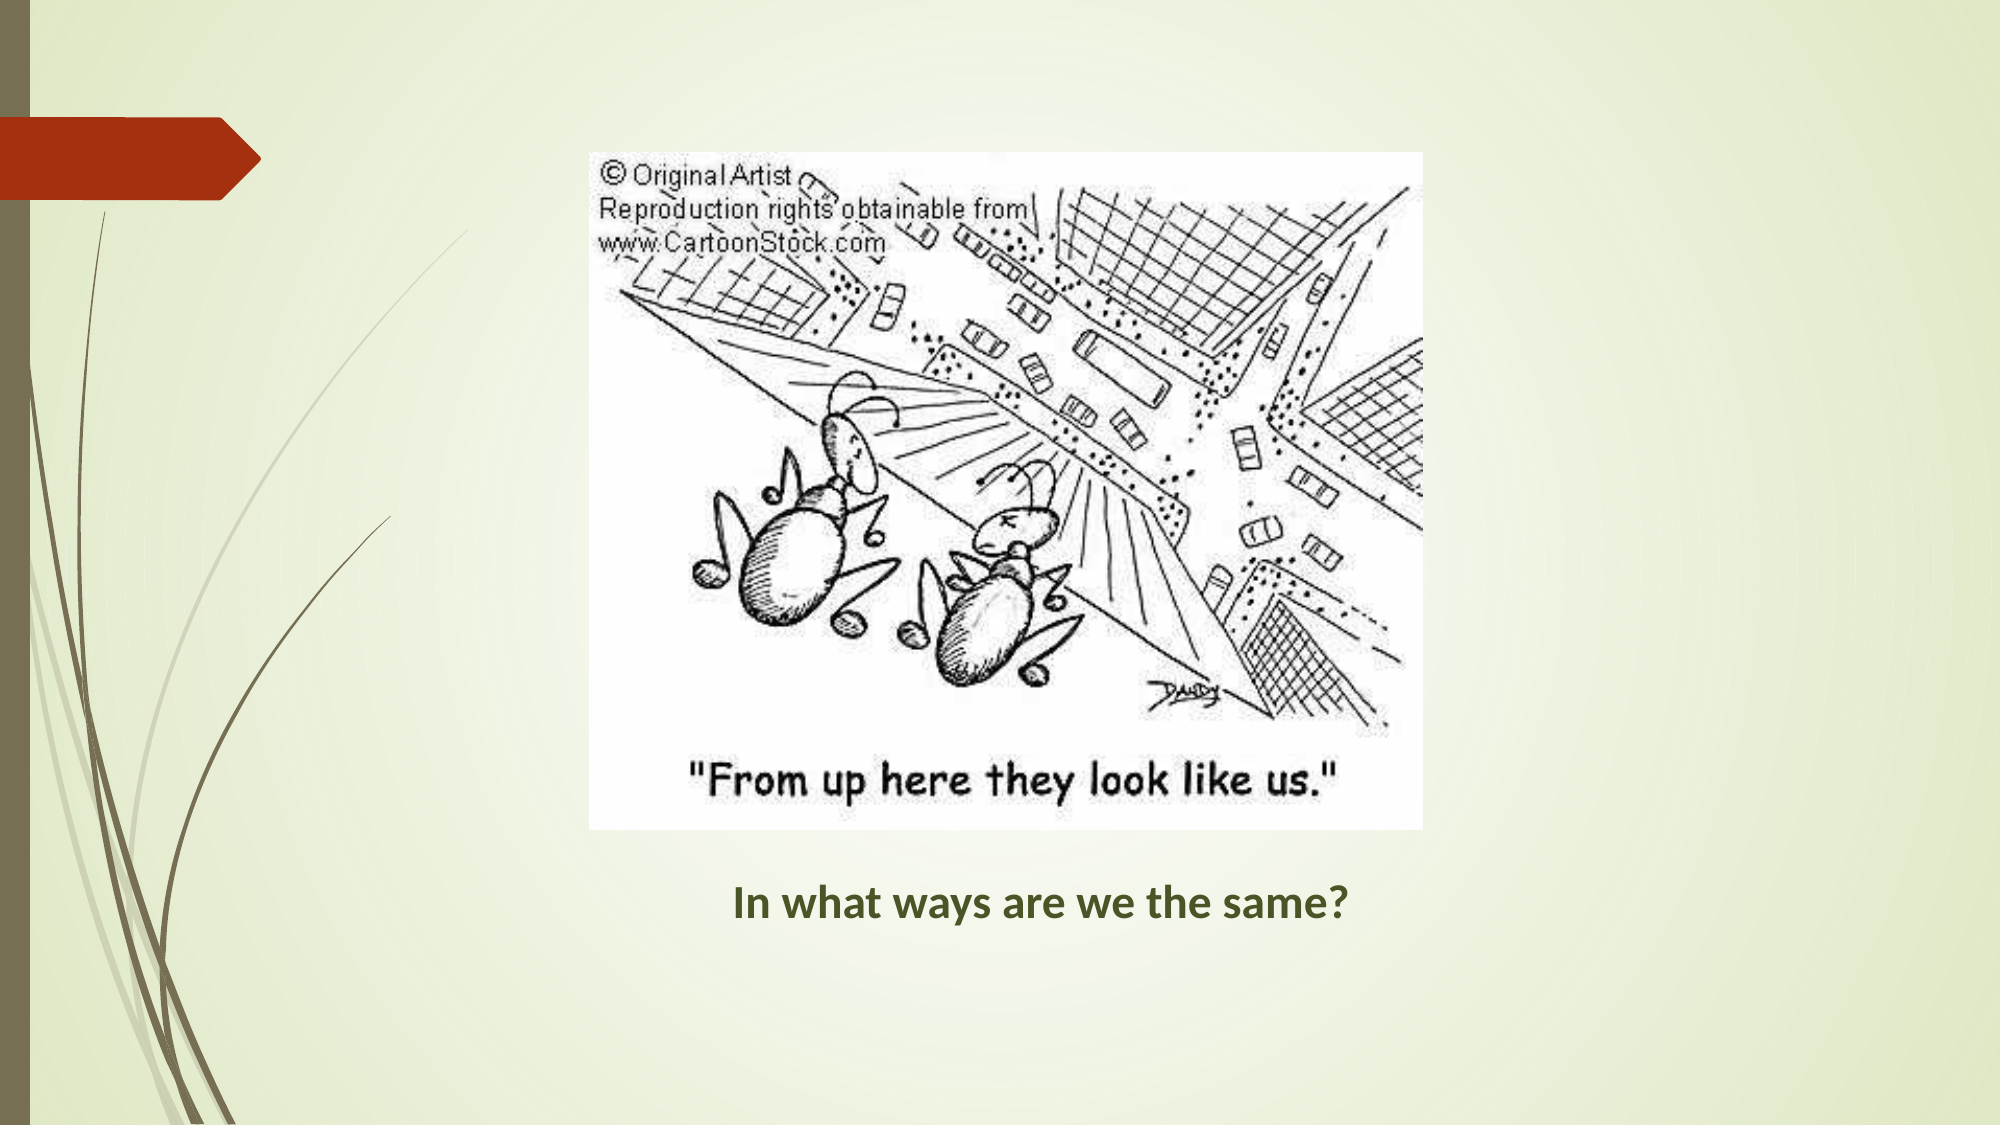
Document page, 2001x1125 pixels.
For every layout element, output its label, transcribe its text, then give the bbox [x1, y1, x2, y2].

picture [589, 152, 1423, 830]
text_box In what ways are we the same? [707, 863, 1372, 937]
